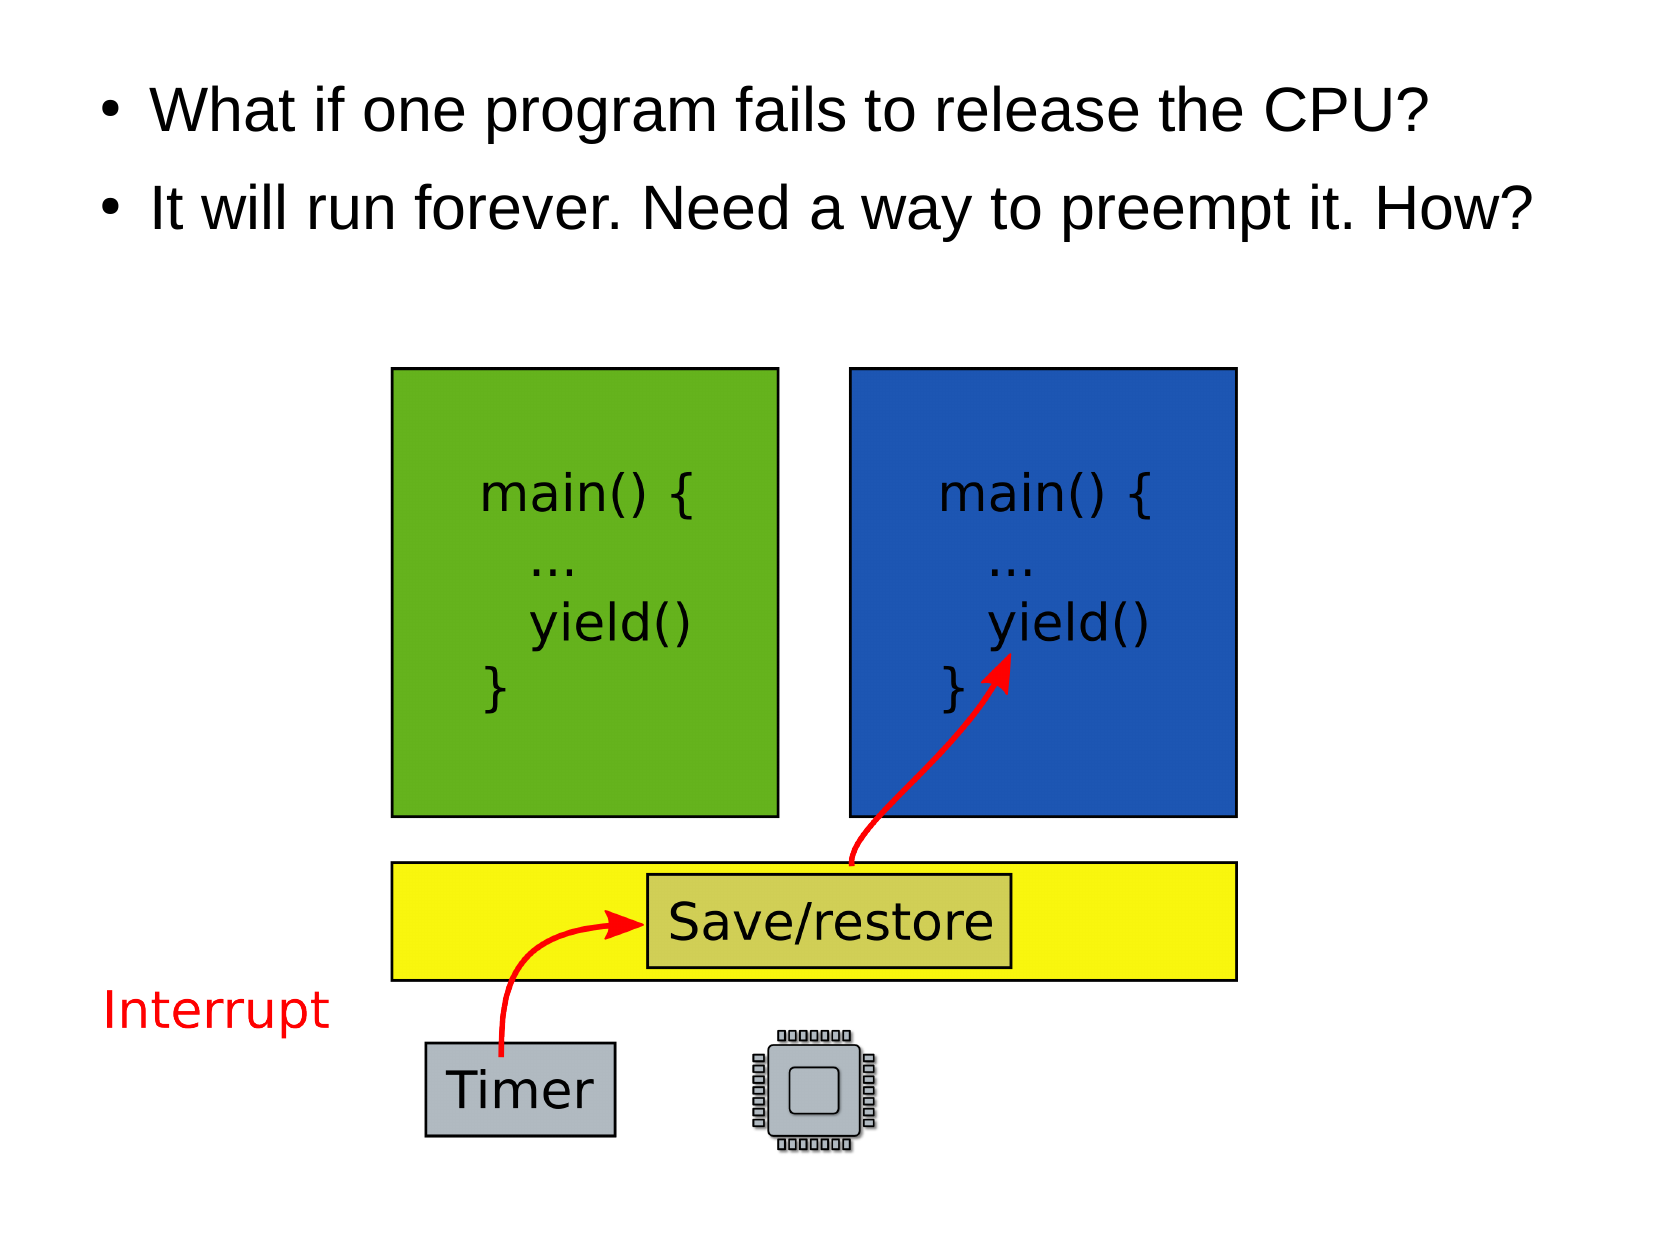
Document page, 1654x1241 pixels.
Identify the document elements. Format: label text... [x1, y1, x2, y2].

picture [107, 367, 1238, 1163]
list What if one program fails to release the CPU? It will run forever. Need a way to preempt it. How? [82, 75, 1576, 301]
